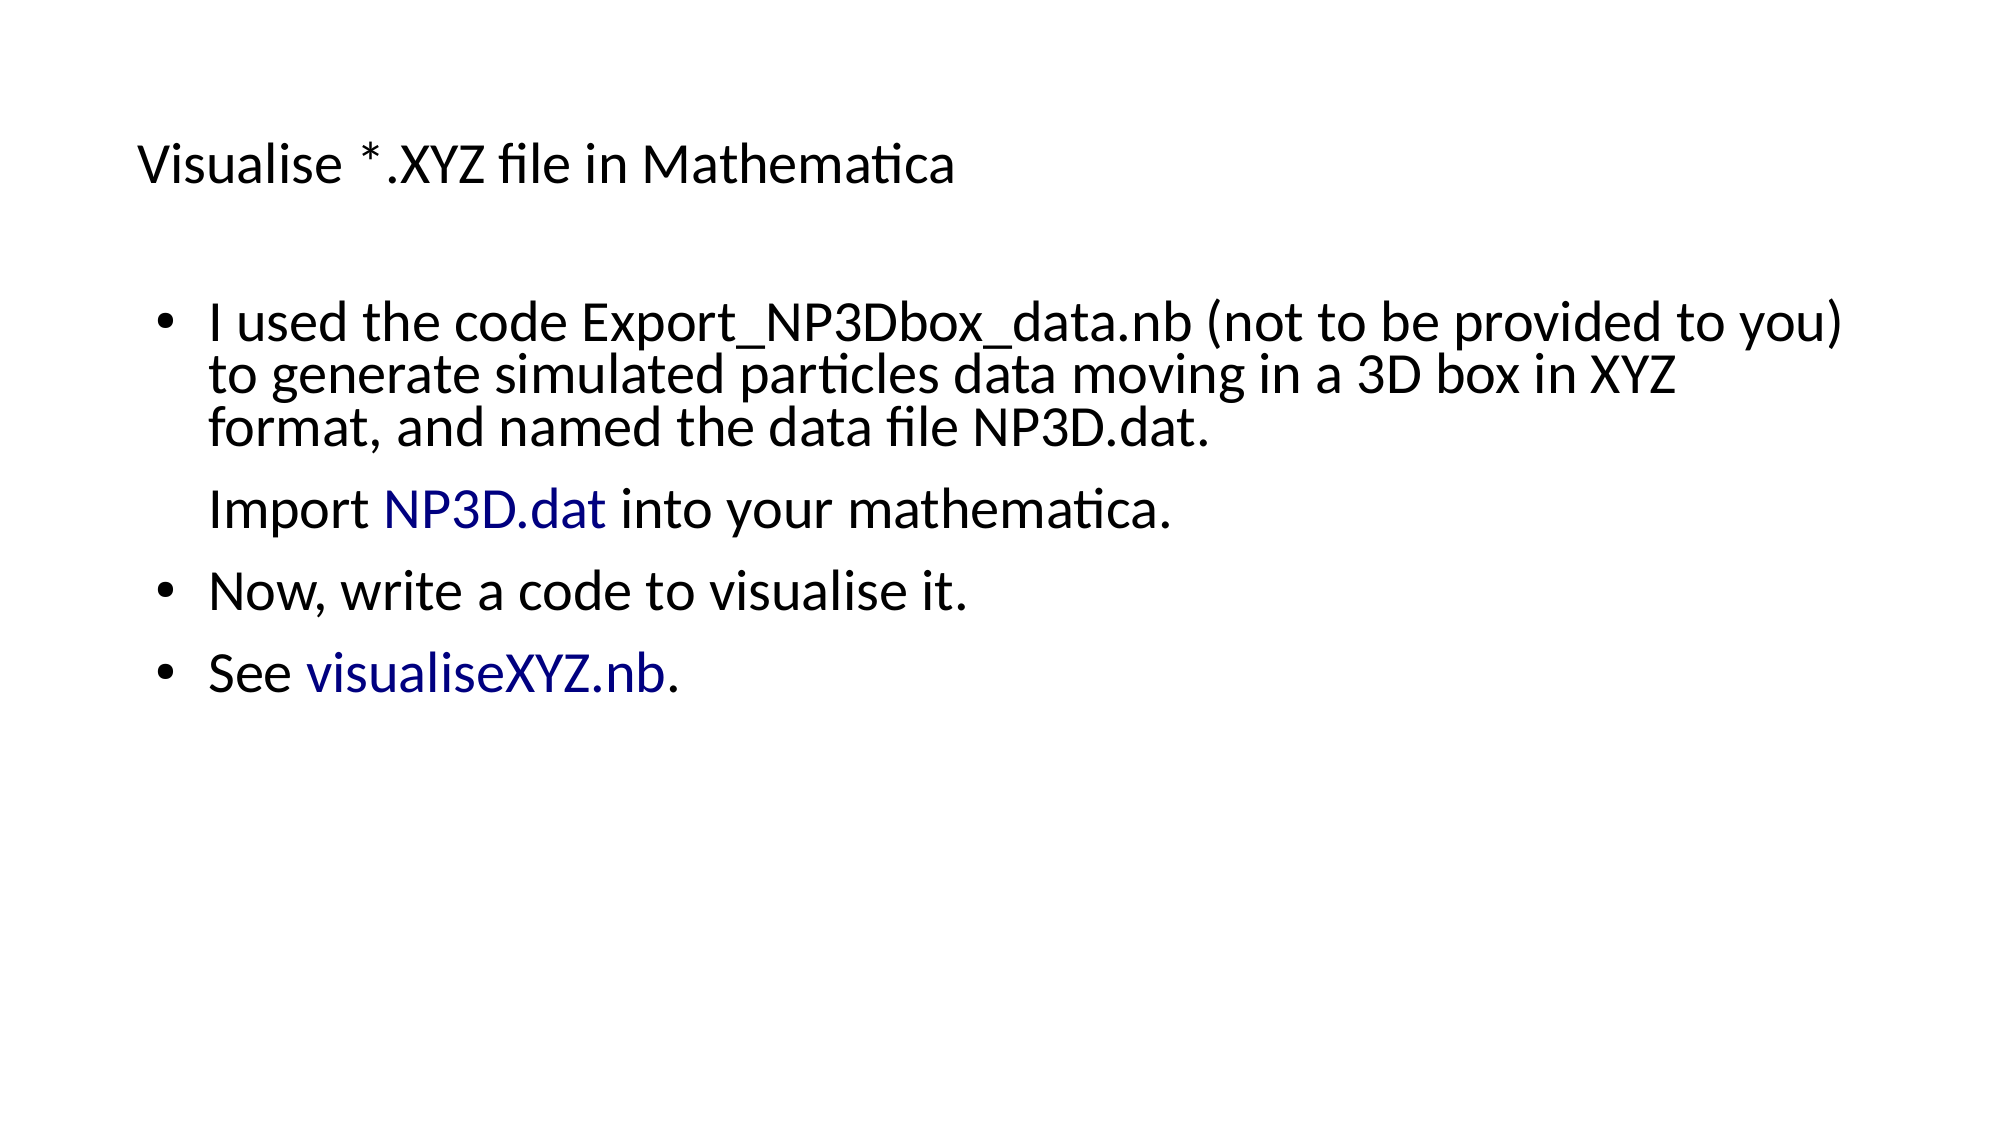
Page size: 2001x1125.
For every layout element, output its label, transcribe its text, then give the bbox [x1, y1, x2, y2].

list I used the code Export_NP3Dbox_data.nb (not to be provided to you) to generate simulated particles data moving in a 3D box in XYZ format, and named the data file NP3D.dat. Import NP3D.dat into your mathematica. Now, write a code to visualise it. See visualiseXYZ.nb. [137, 299, 1863, 1014]
title Visualise *.XYZ file in Mathematica [137, 59, 1863, 278]
